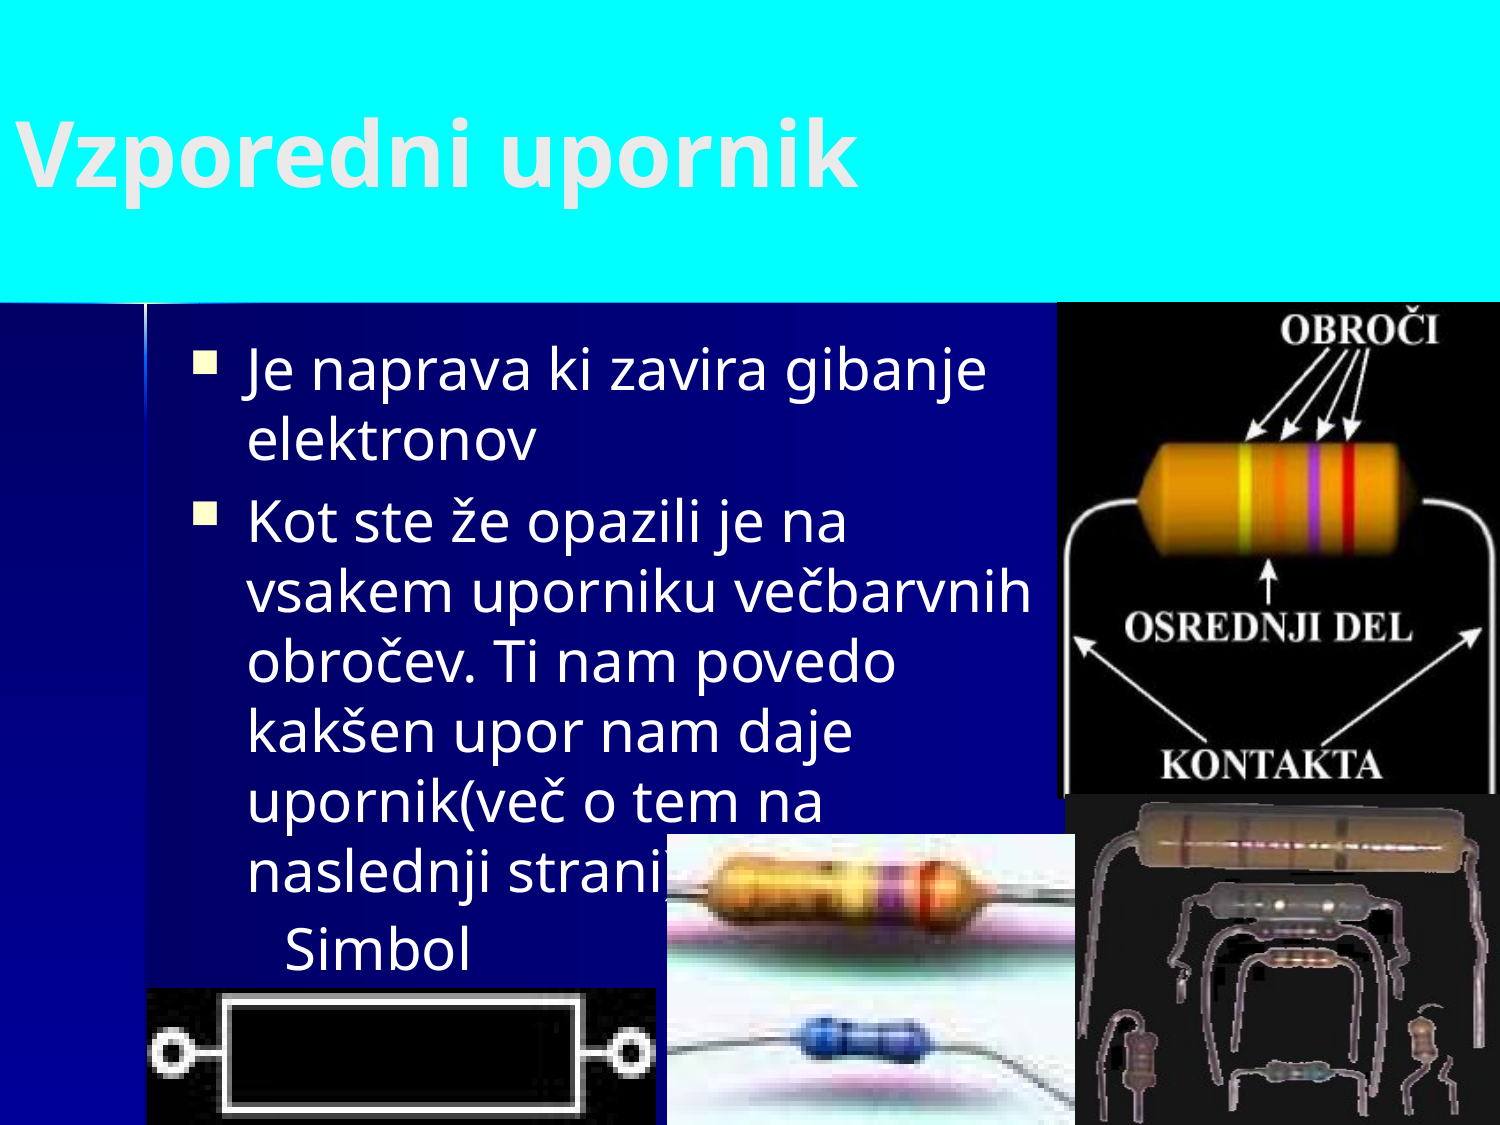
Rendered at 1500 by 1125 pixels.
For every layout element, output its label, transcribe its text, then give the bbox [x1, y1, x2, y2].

picture [147, 988, 656, 1125]
list Je naprava ki zavira gibanje elektronov Kot ste že opazili je na vsakem uporniku večbarvnih obročev. Ti nam povedo kakšen upor nam daje upornik(več o tem na naslednji strani) [174, 324, 1057, 1000]
picture [667, 302, 1500, 1125]
title Vzporedni upornik [0, 0, 1500, 303]
text_box Simbol [270, 904, 488, 990]
